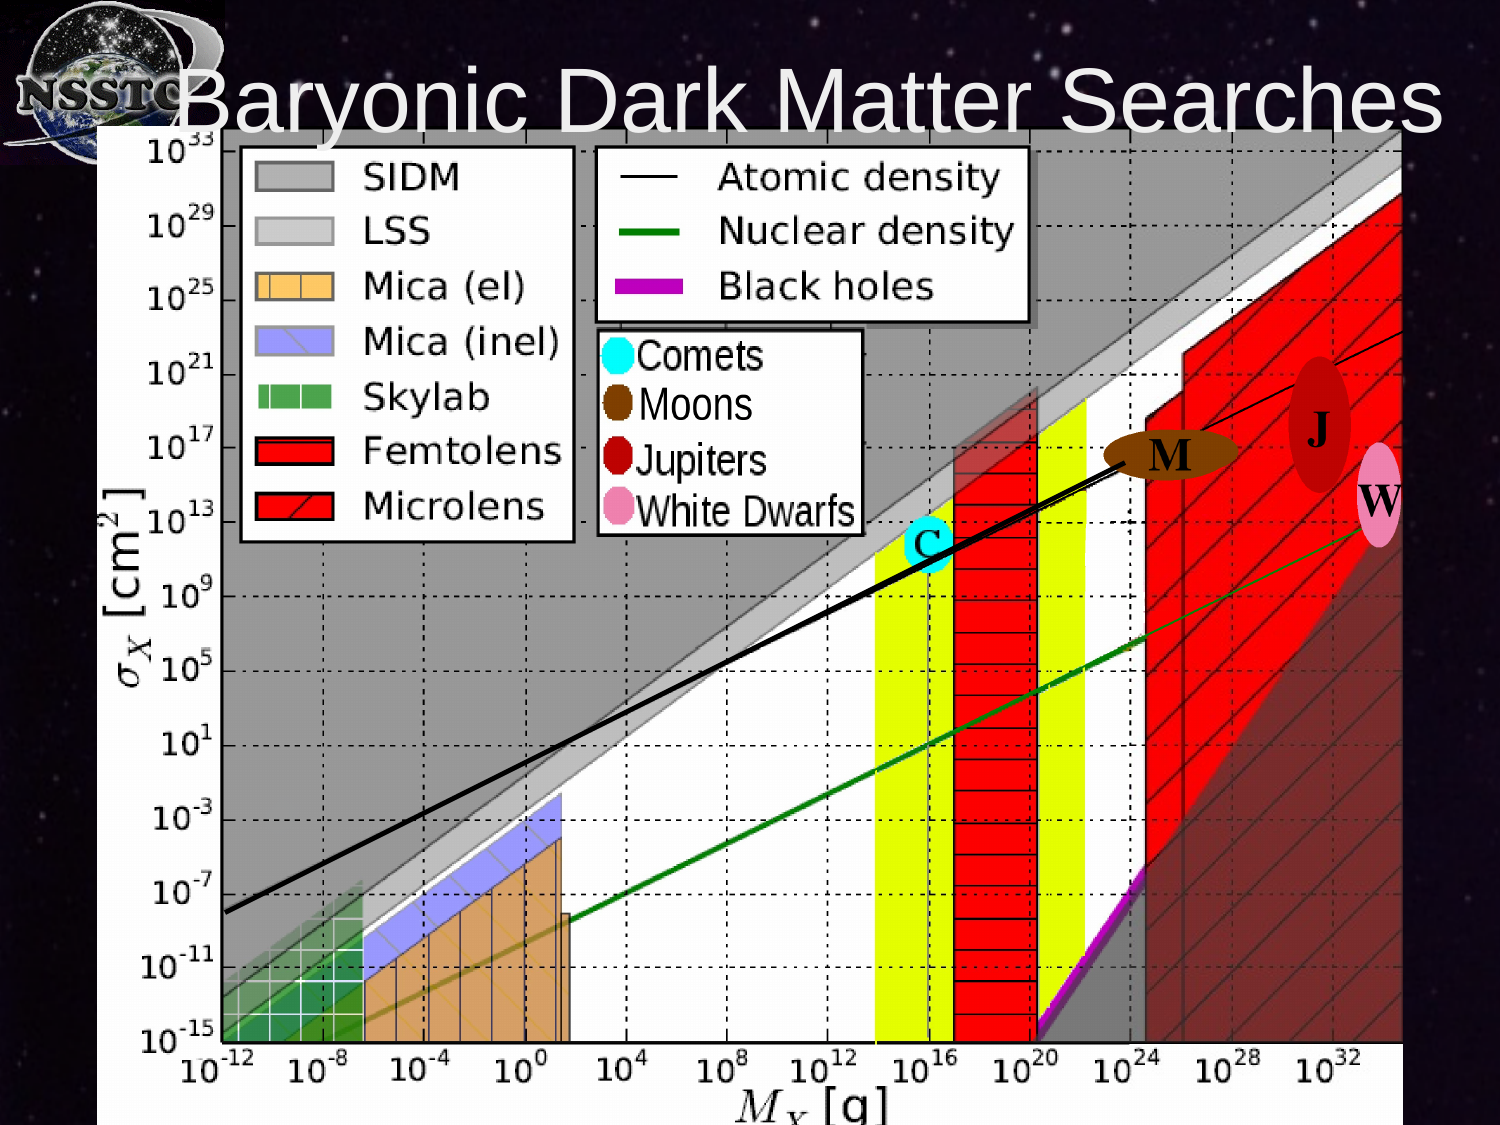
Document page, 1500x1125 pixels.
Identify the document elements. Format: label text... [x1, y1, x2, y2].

title Baryonic Dark Matter Searches [135, 7, 1485, 196]
picture [0, 0, 1500, 1125]
